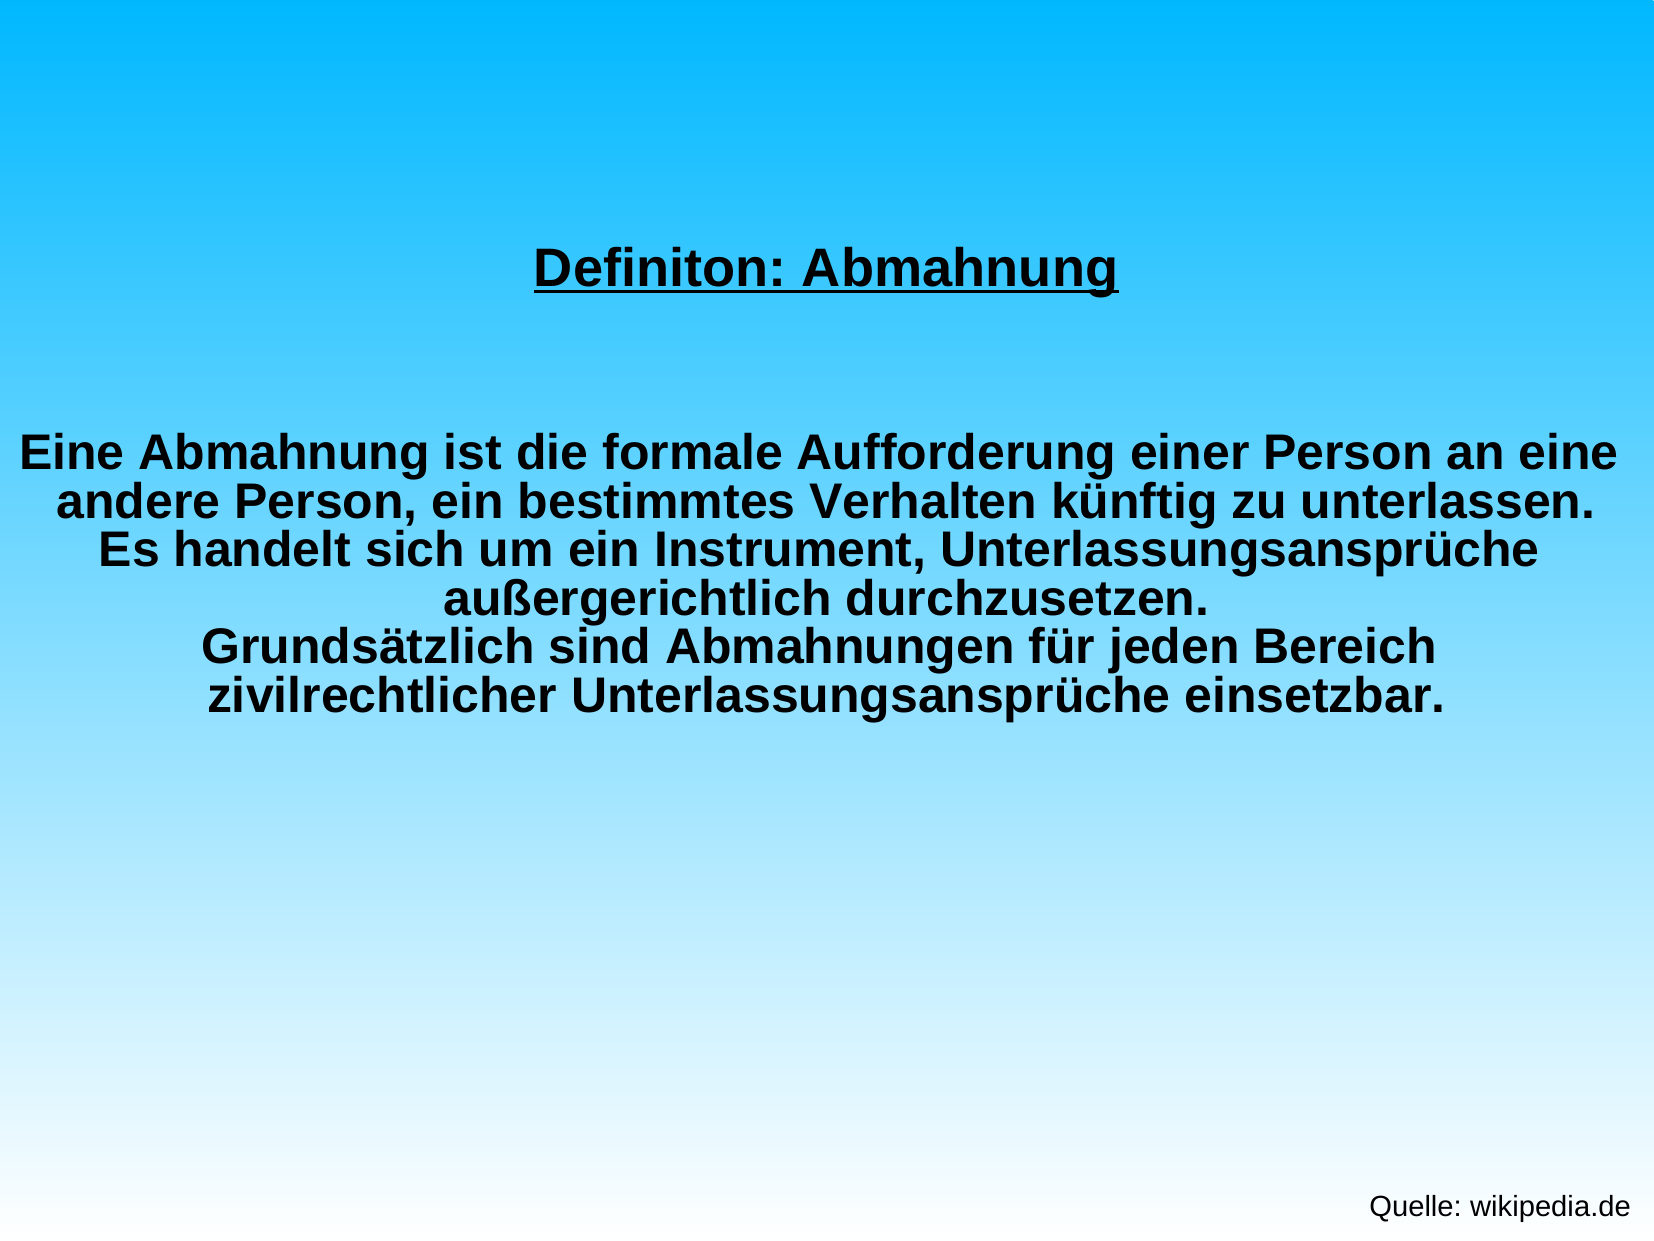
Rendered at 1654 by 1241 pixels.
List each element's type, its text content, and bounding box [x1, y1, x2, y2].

text_box Quelle: wikipedia.de [1354, 1186, 1647, 1234]
text_box Definiton: Abmahnung Eine Abmahnung ist die formale Aufforderung einer Person an eine andere Person, ein bestimmtes Verhalten künftig zu unterlassen. Es handelt sich um ein Instrument, Unterlassungsansprüche außergerichtlich durchzusetzen. Grundsätzlich sind Abmahnungen für jeden Bereich zivilrechtlicher Unterlassungsansprüche einsetzbar. [4, 237, 1646, 783]
